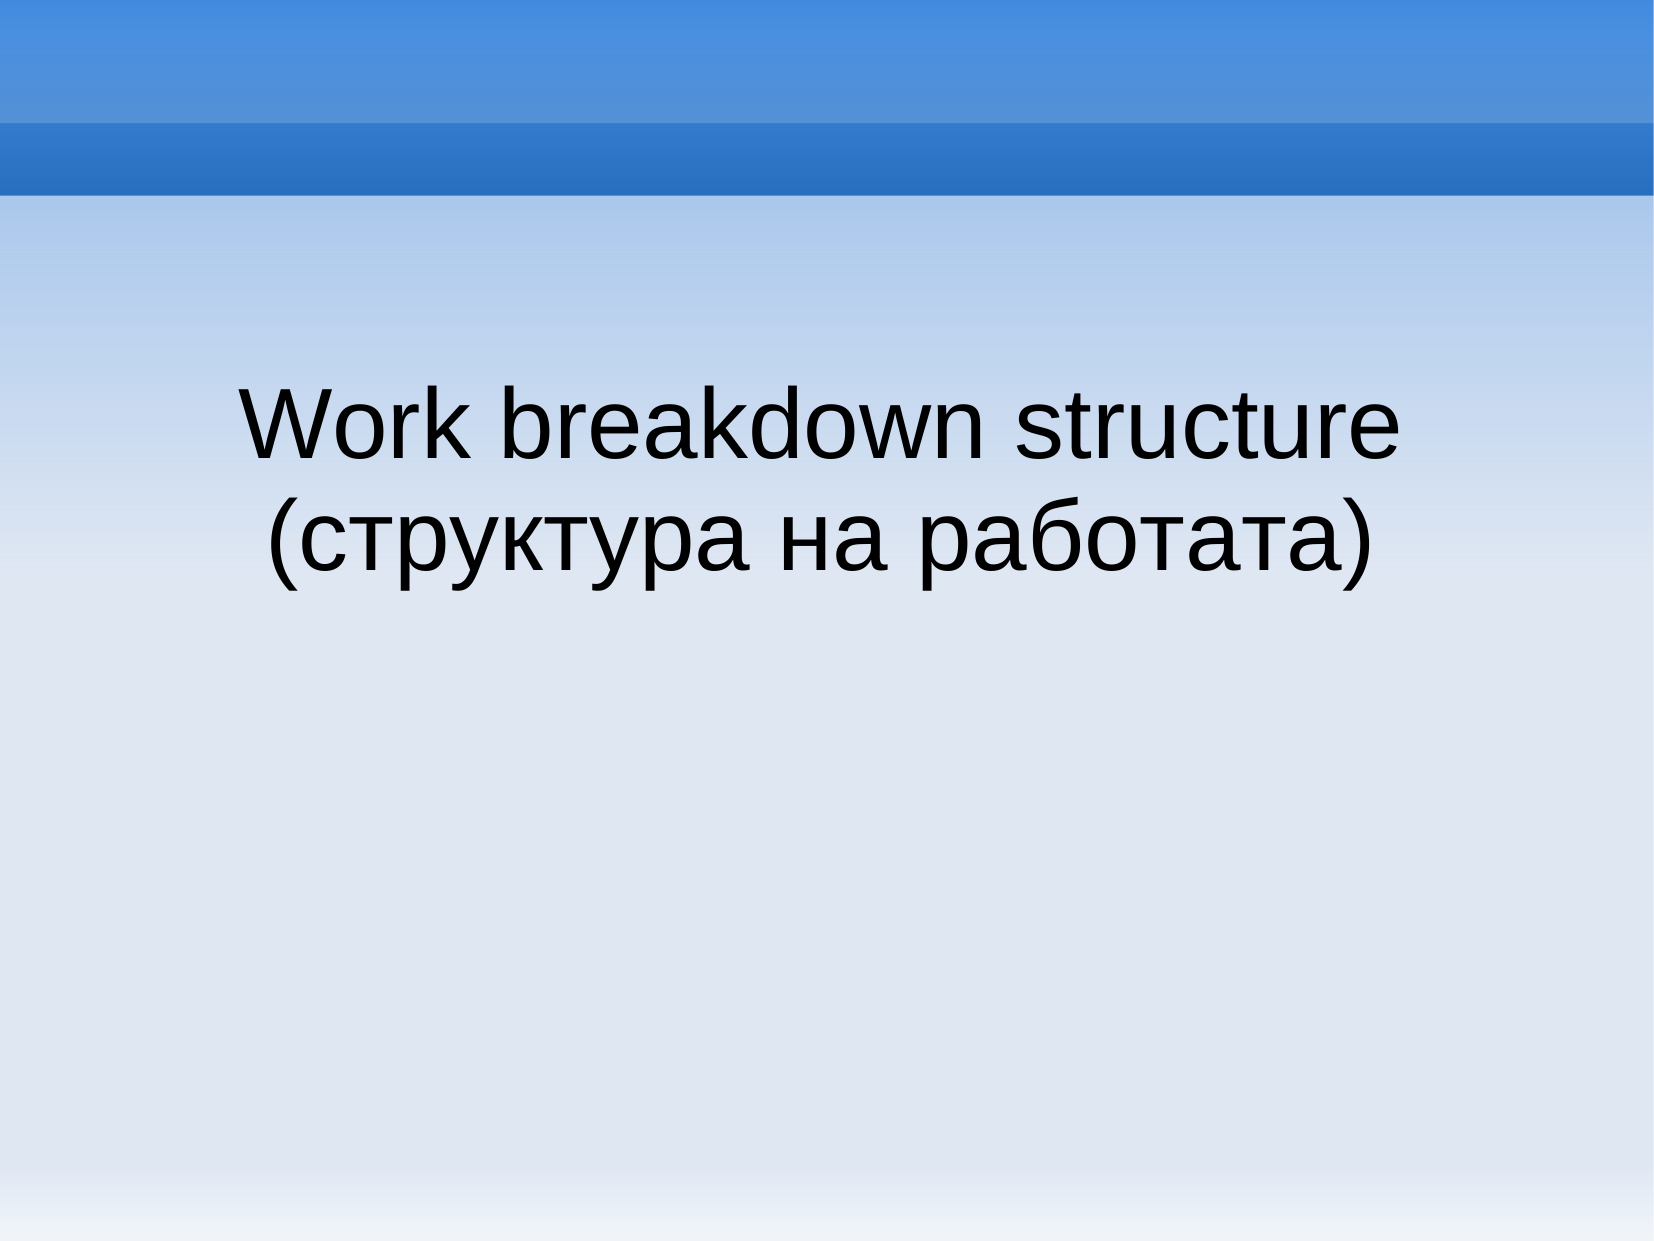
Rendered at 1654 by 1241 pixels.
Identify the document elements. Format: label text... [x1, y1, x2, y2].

picture [0, 0, 1654, 1241]
subtitle Work breakdown structure (структура на работата) [76, 0, 1565, 1109]
